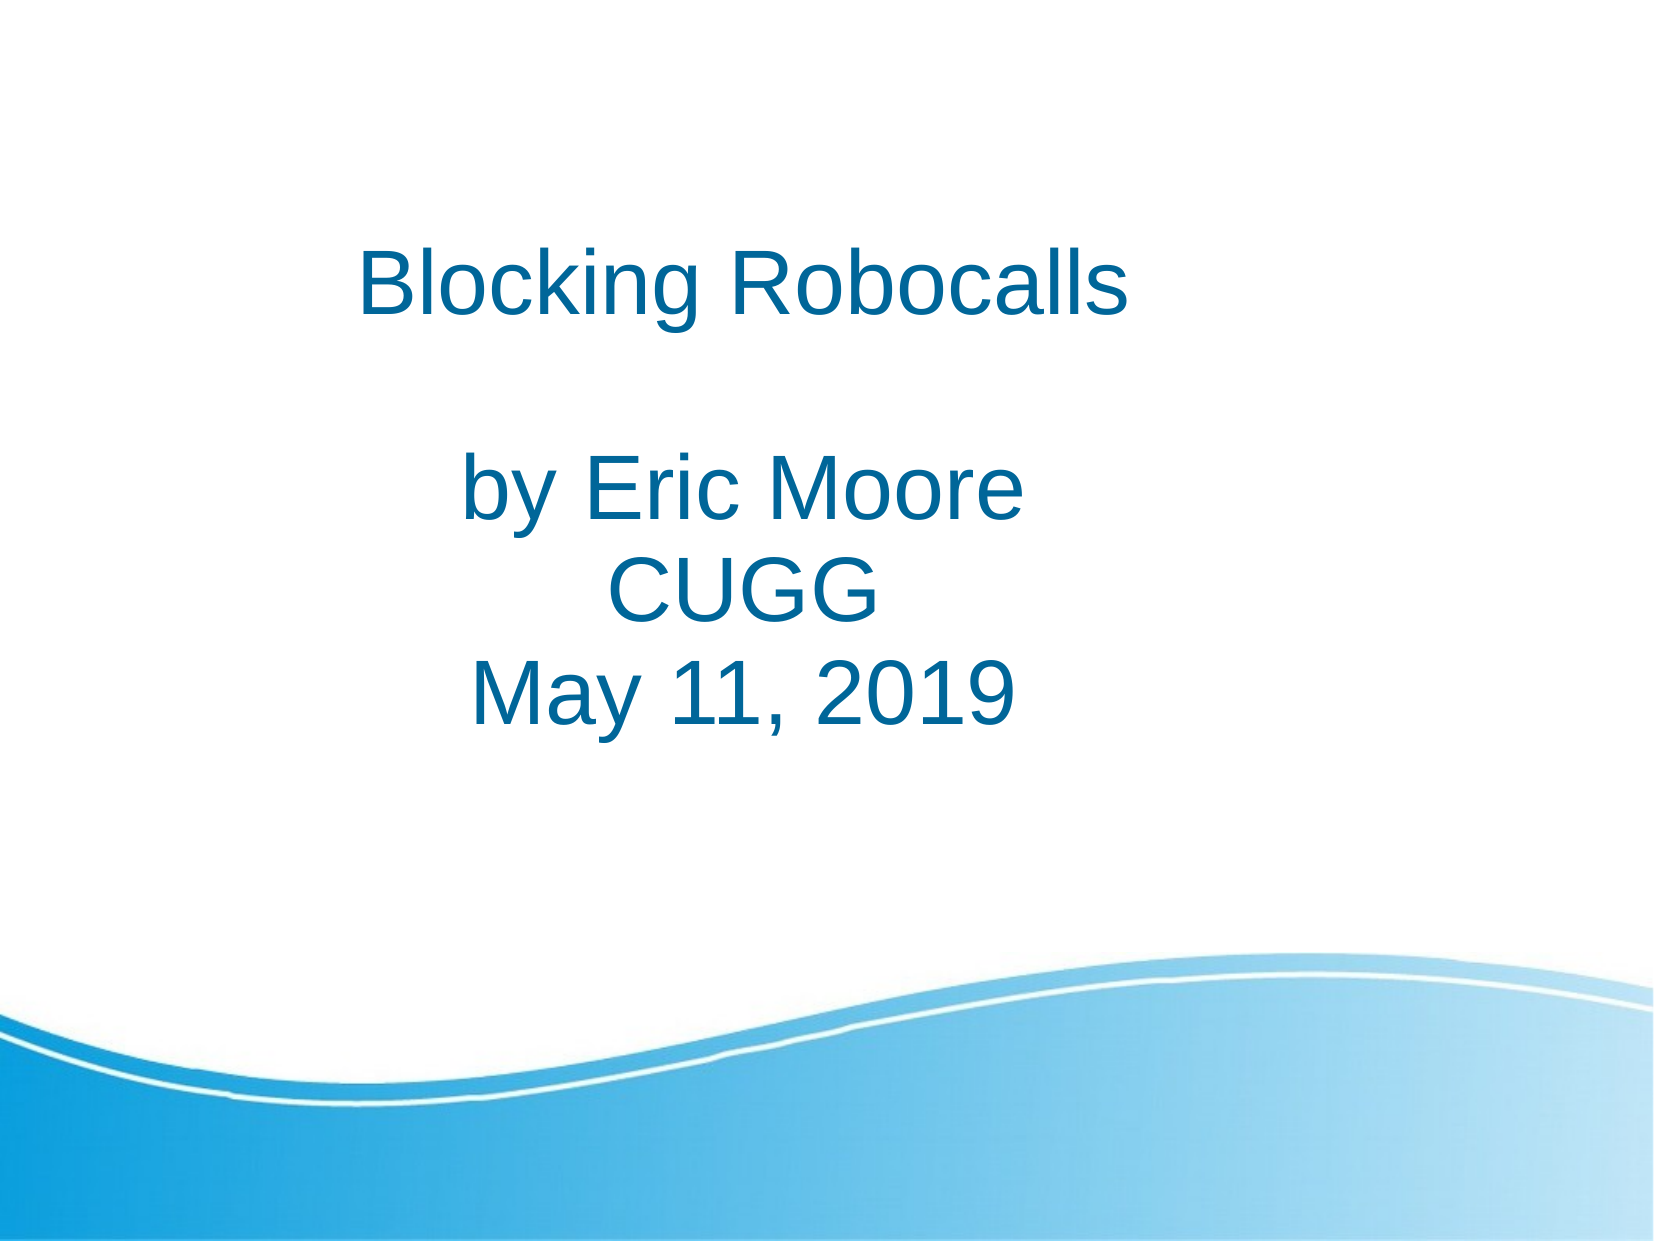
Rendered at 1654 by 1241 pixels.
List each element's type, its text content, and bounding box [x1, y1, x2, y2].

picture [0, 952, 1654, 1241]
title Blocking Robocalls by Eric Moore CUGG May 11, 2019 [0, 231, 1489, 744]
